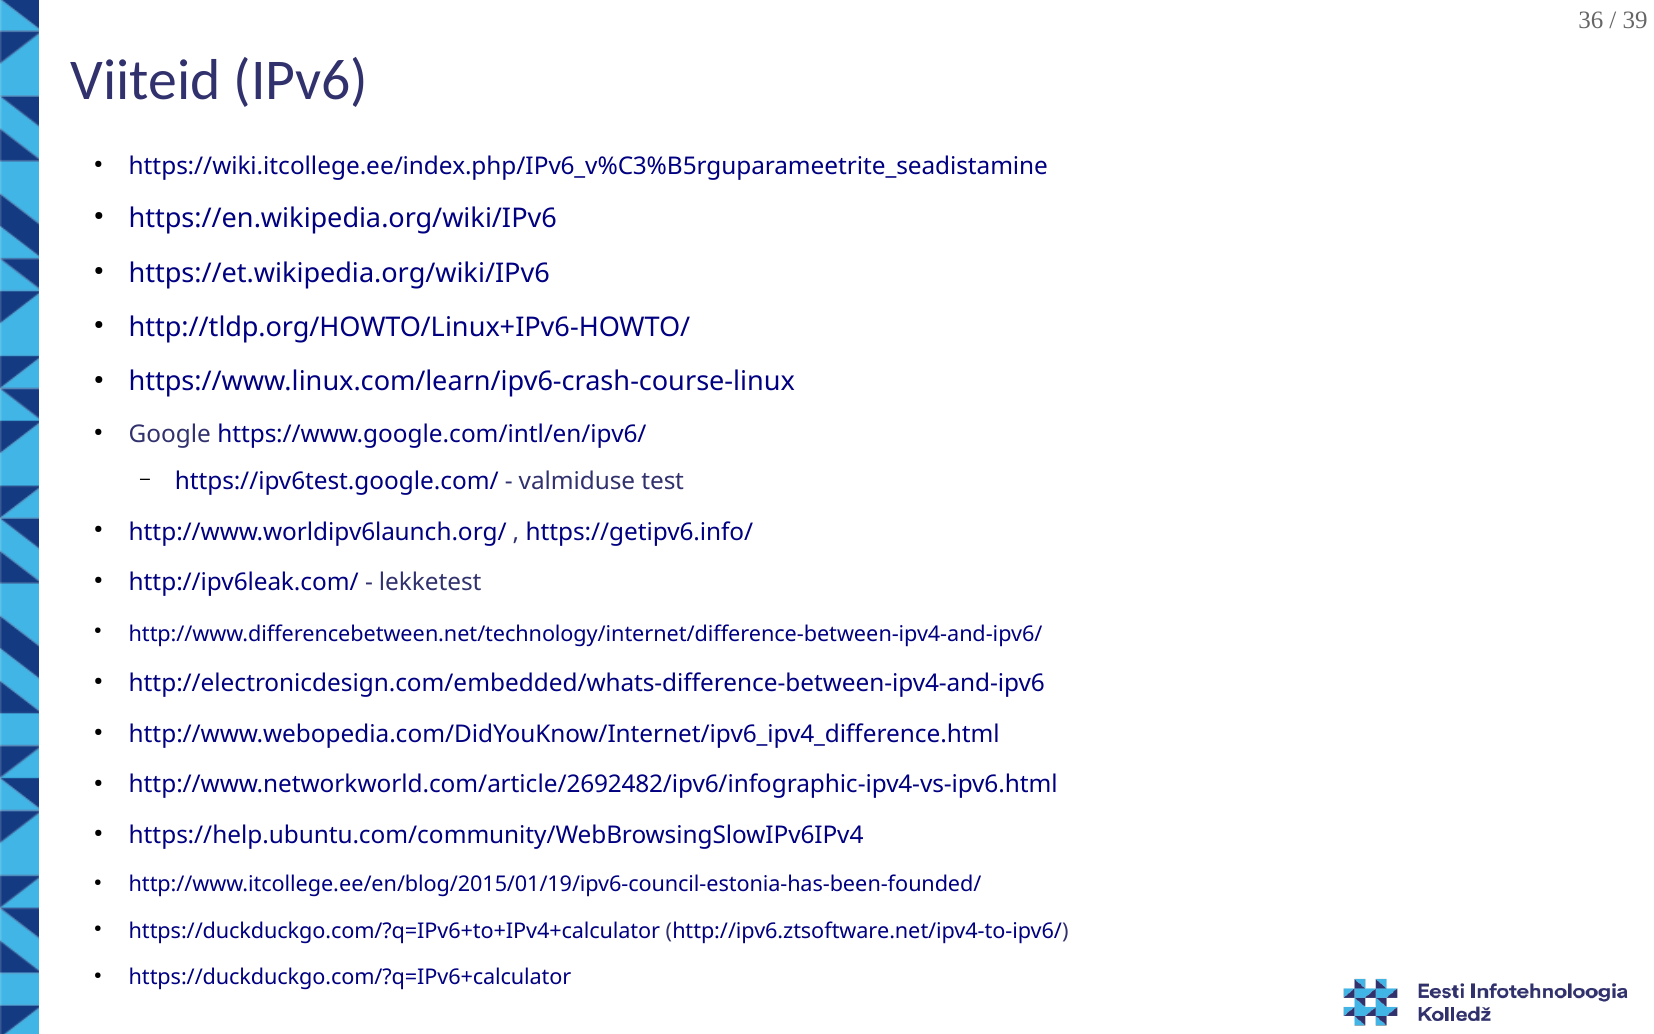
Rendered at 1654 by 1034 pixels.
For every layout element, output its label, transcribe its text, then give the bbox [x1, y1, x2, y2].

list https://wiki.itcollege.ee/index.php/IPv6_v%C3%B5rguparameetrite_seadistamine https://en.wikipedia.org/wiki/IPv6 https://et.wikipedia.org/wiki/IPv6 http://tldp.org/HOWTO/Linux+IPv6-HOWTO/ https://www.linux.com/learn/ipv6-crash-course-linux Google https://www.google.com/intl/en/ipv6/ https://ipv6test.google.com/ - valmiduse test http://www.worldipv6launch.org/ , https://getipv6.info/ http://ipv6leak.com/ - lekketest http://www.differencebetween.net/technology/internet/difference-between-ipv4-and-ipv6/ http://electronicdesign.com/embedded/whats-difference-between-ipv4-and-ipv6 http://www.webopedia.com/DidYouKnow/Internet/ipv6_ipv4_difference.html http://www.networkworld.com/article/2692482/ipv6/infographic-ipv4-vs-ipv6.html https://help.ubuntu.com/community/WebBrowsingSlowIPv6IPv4 http://www.itcollege.ee/en/blog/2015/01/19/ipv6-council-estonia-has-been-founded/ https://duckduckgo.com/?q=IPv6+to+IPv4+calculator (http://ipv6.ztsoftware.net/ipv4-to-ipv6/) https://duckduckgo.com/?q=IPv6+calculator [82, 148, 1565, 1004]
title Viiteid (IPv6) [70, 41, 1630, 130]
